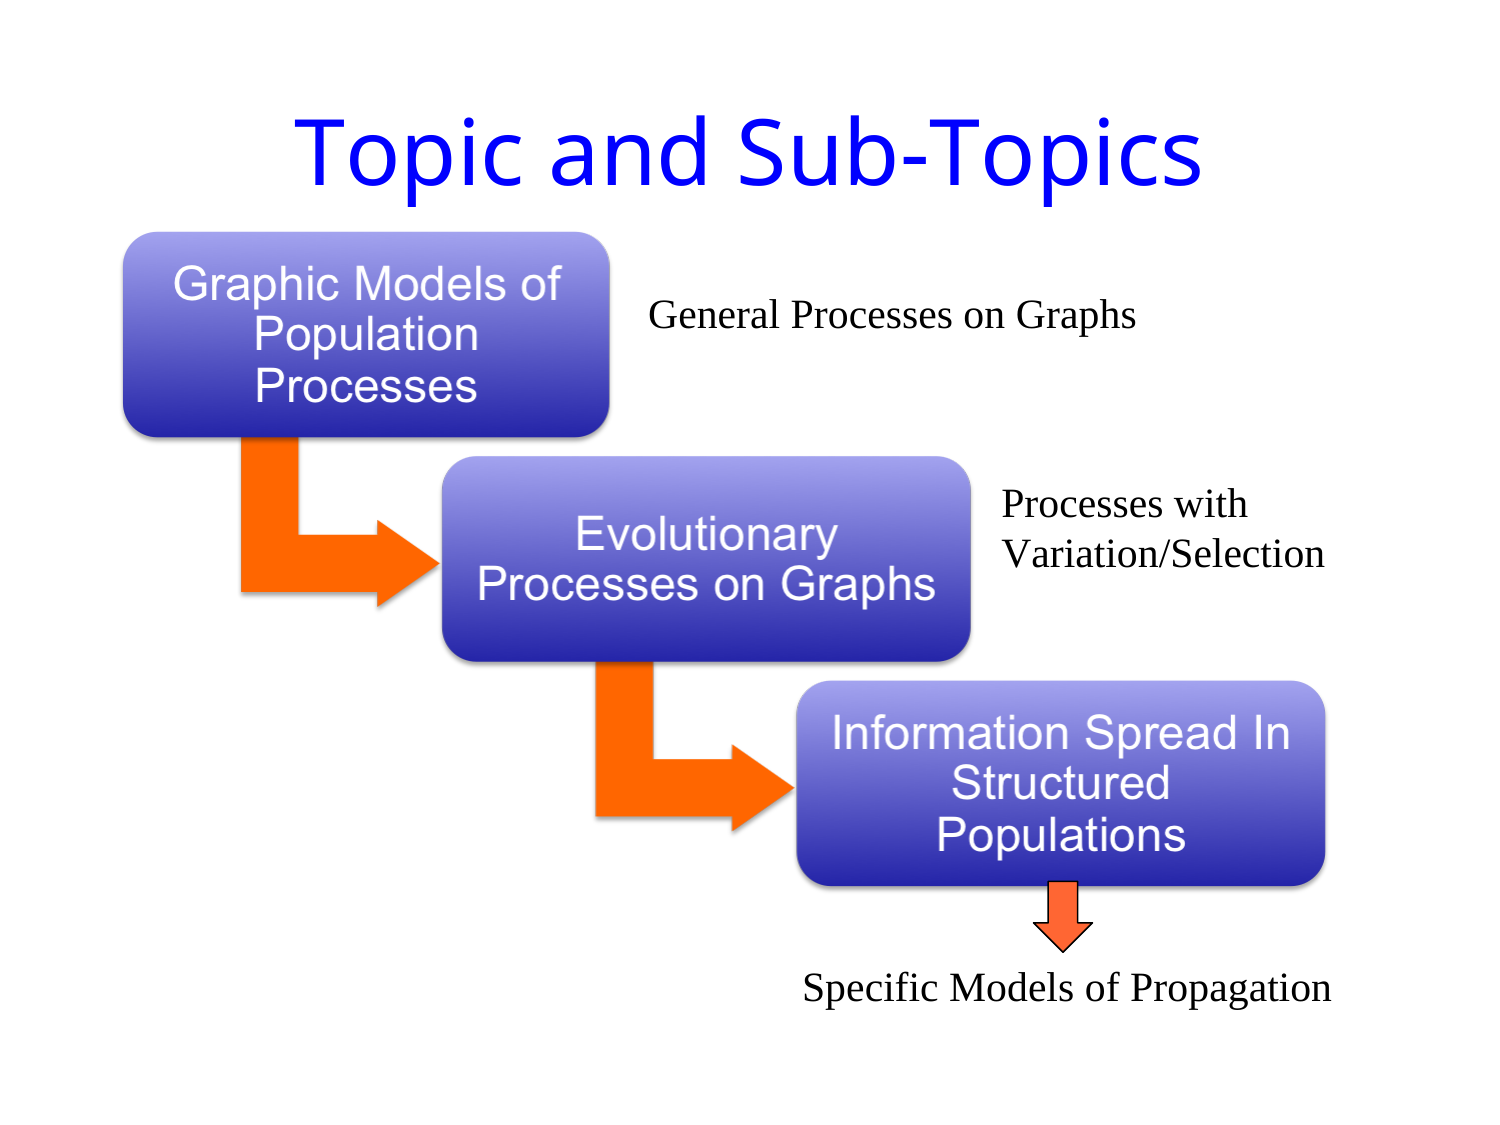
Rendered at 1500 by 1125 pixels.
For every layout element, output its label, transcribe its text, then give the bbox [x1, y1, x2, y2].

text_box Processes with Variation/Selection [986, 467, 1341, 584]
text_box [116, 228, 1423, 953]
title Topic and Sub-Topics [112, 54, 1388, 243]
text_box General Processes on Graphs [633, 278, 1153, 345]
text_box Specific Models of Propagation [787, 952, 1348, 1018]
